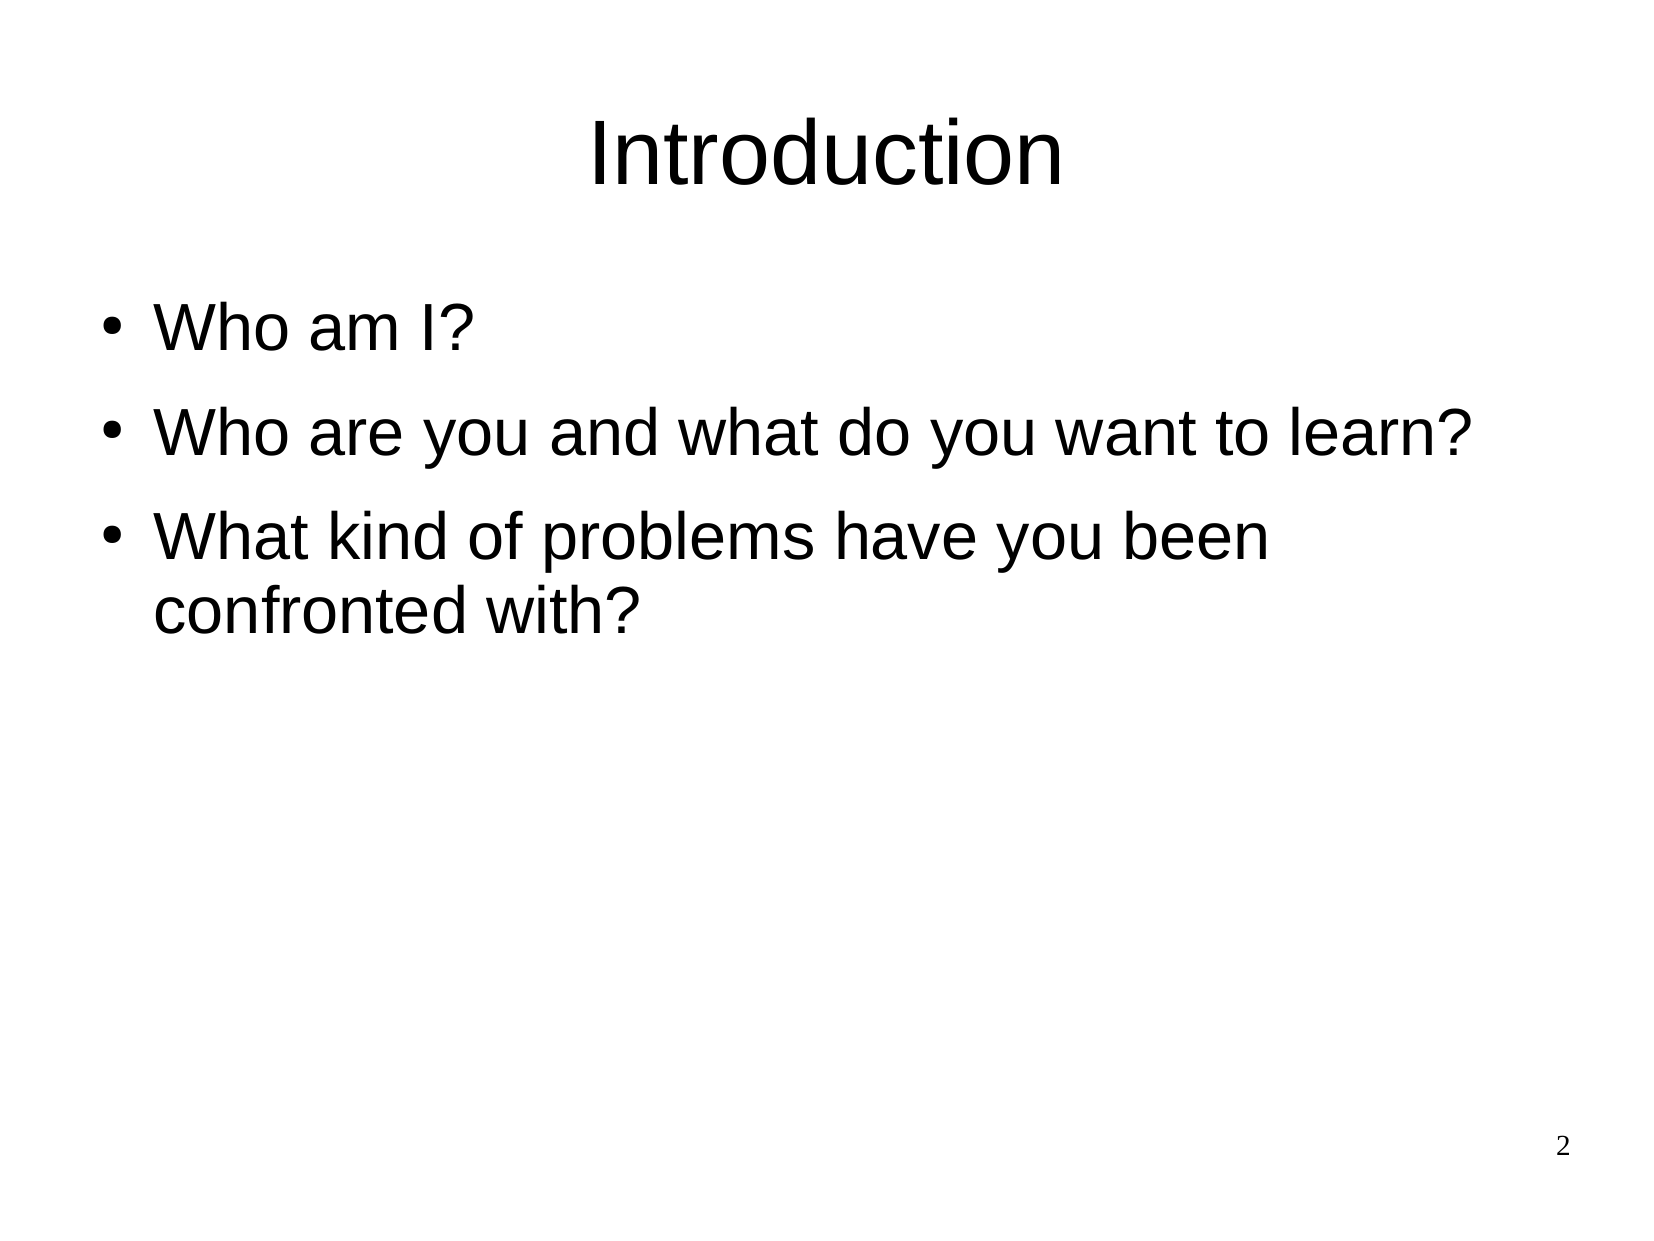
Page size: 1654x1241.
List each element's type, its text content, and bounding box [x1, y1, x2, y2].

title Introduction [82, 49, 1571, 257]
list Who am I? Who are you and what do you want to learn? What kind of problems have you been confronted with? [82, 290, 1571, 1109]
